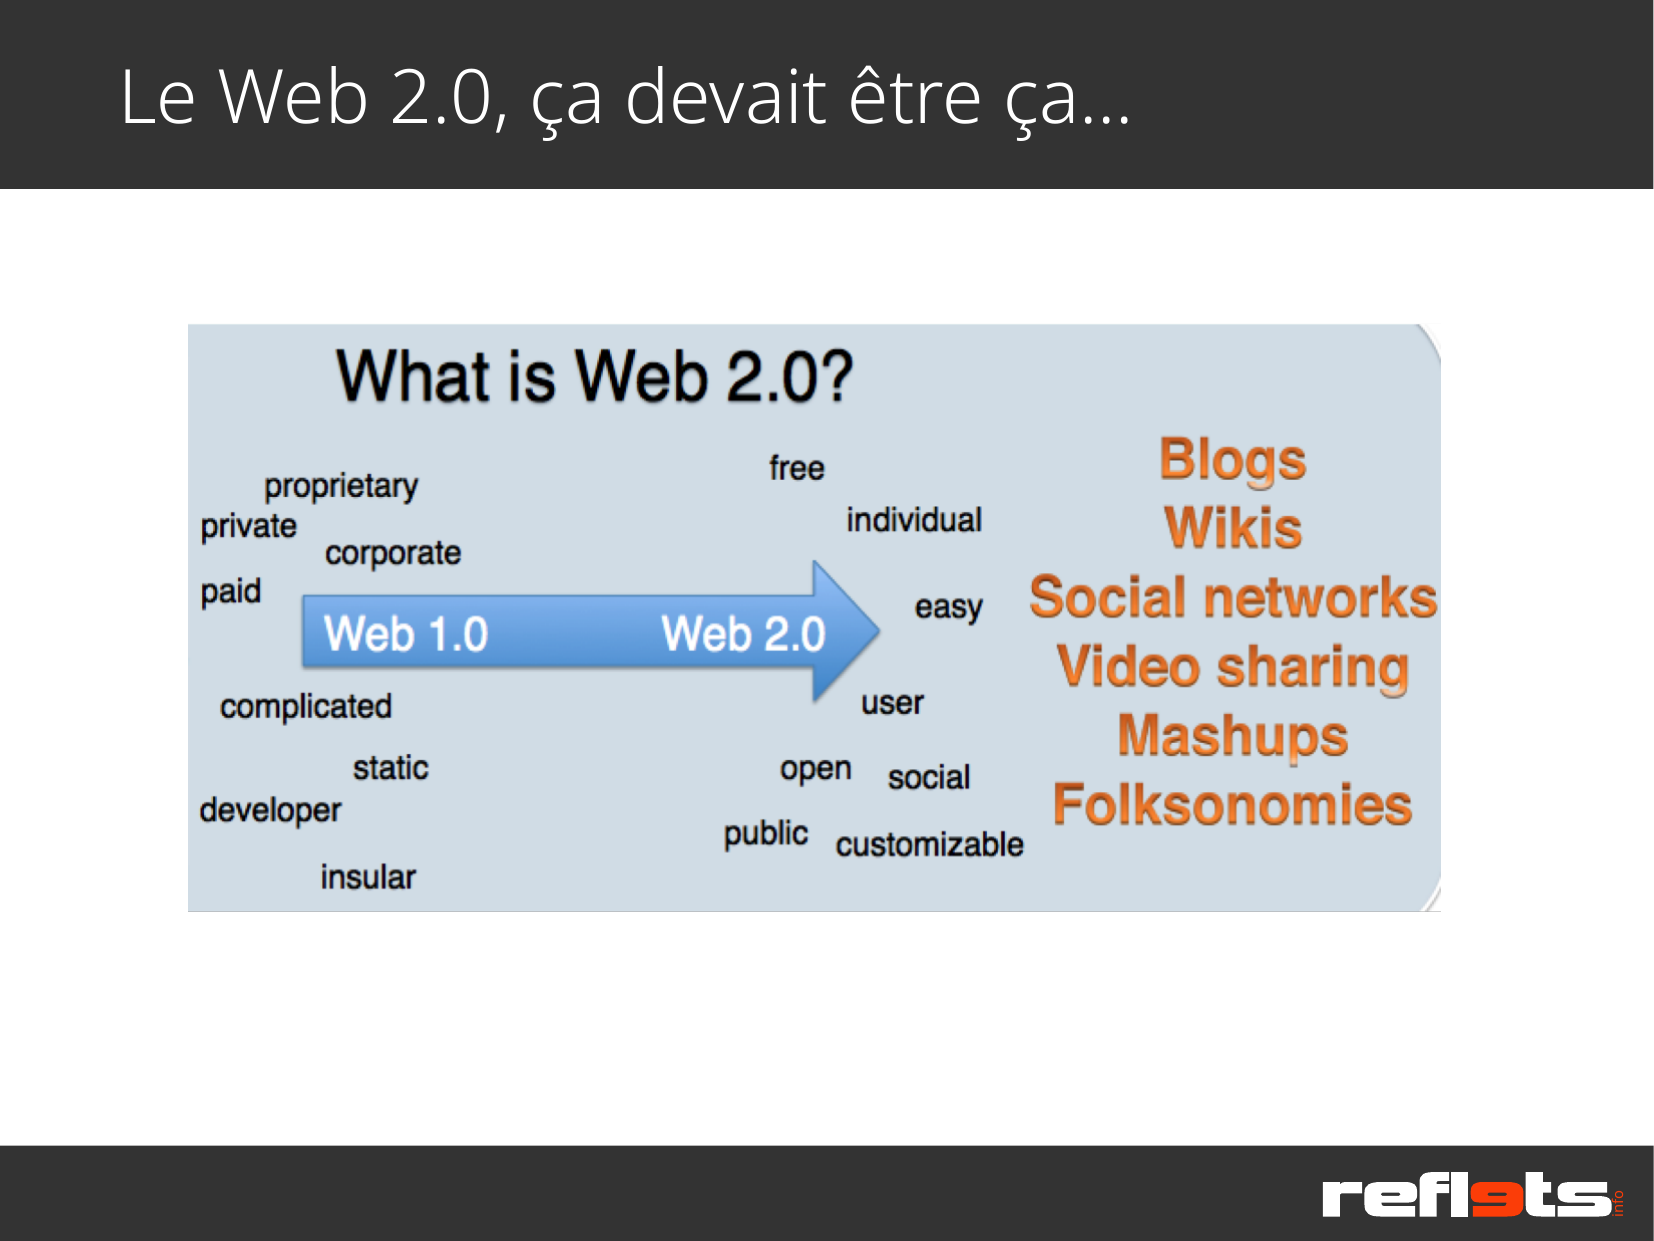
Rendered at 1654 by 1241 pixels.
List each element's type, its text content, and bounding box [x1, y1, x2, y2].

picture [188, 259, 1441, 980]
title Le Web 2.0, ça devait être ça... [0, 0, 1654, 189]
